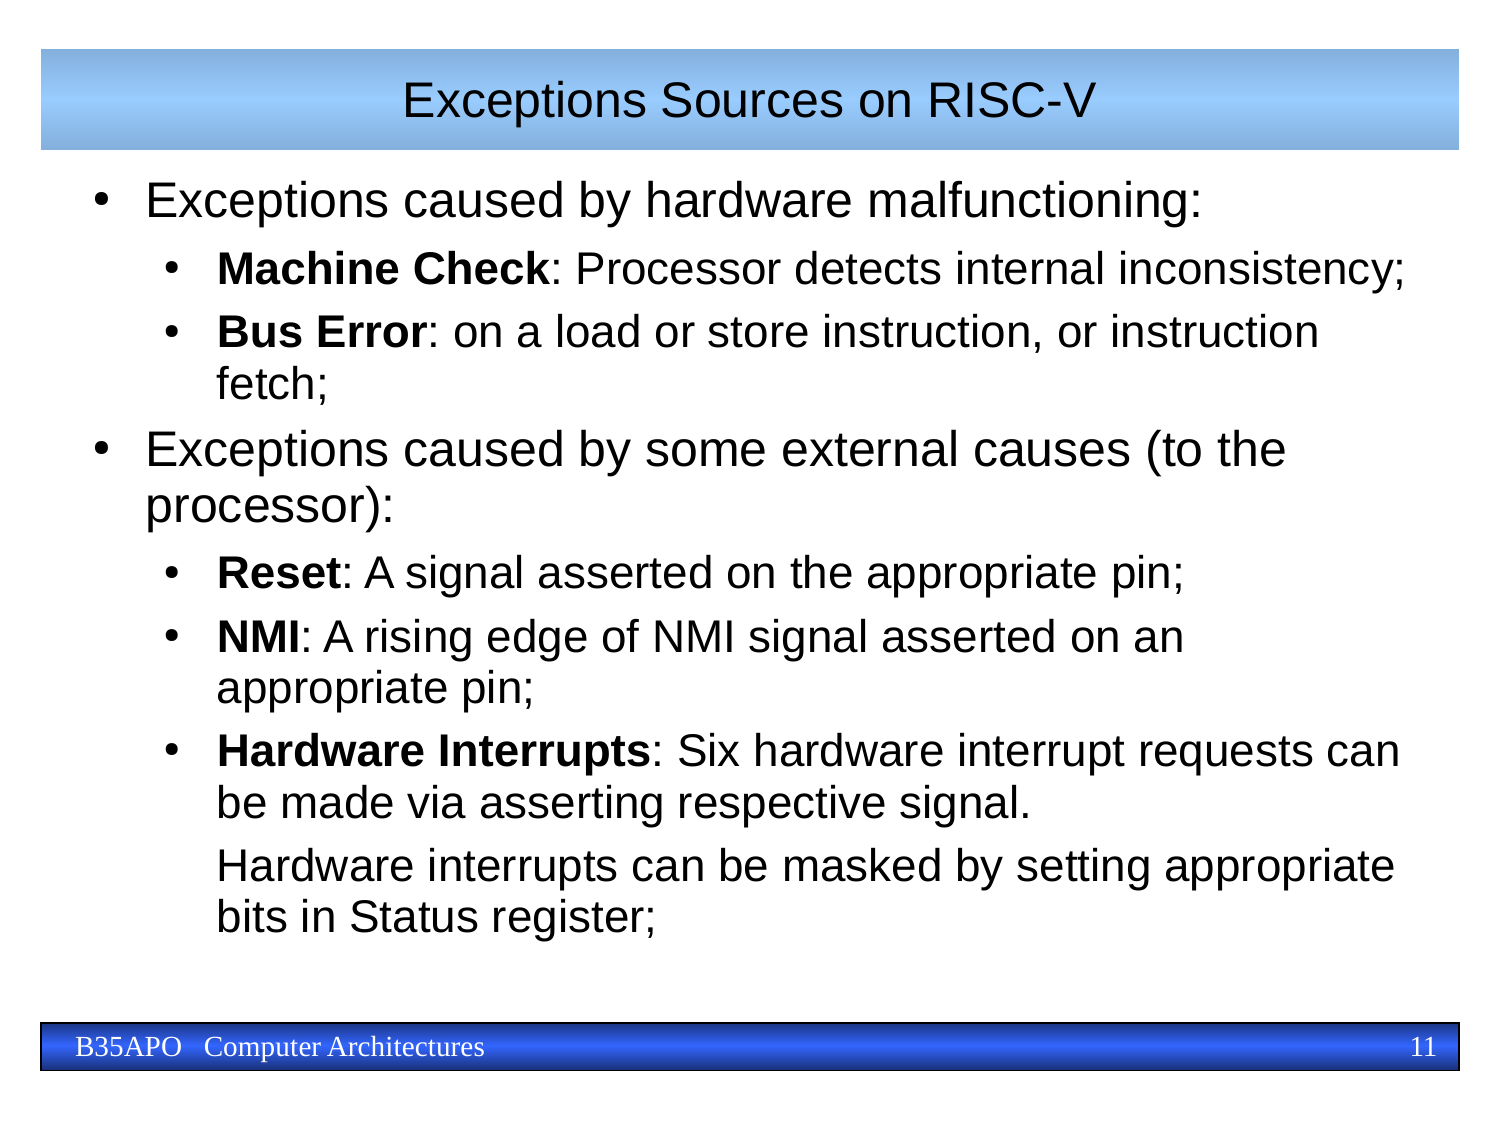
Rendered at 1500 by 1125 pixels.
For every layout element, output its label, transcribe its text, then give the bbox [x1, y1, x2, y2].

title Exceptions Sources on RISC-V [41, 49, 1459, 150]
list Exceptions caused by hardware malfunctioning: Machine Check: Processor detects internal inconsistency; Bus Error: on a load or store instruction, or instruction fetch; Exceptions caused by some external causes (to the processor): Reset: A signal asserted on the appropriate pin; NMI: A rising edge of NMI signal asserted on an appropriate pin; Hardware Interrupts: Six hardware interrupt requests can be made via asserting respective signal. Hardware interrupts can be masked by setting appropriate bits in Status register; [75, 172, 1426, 1013]
